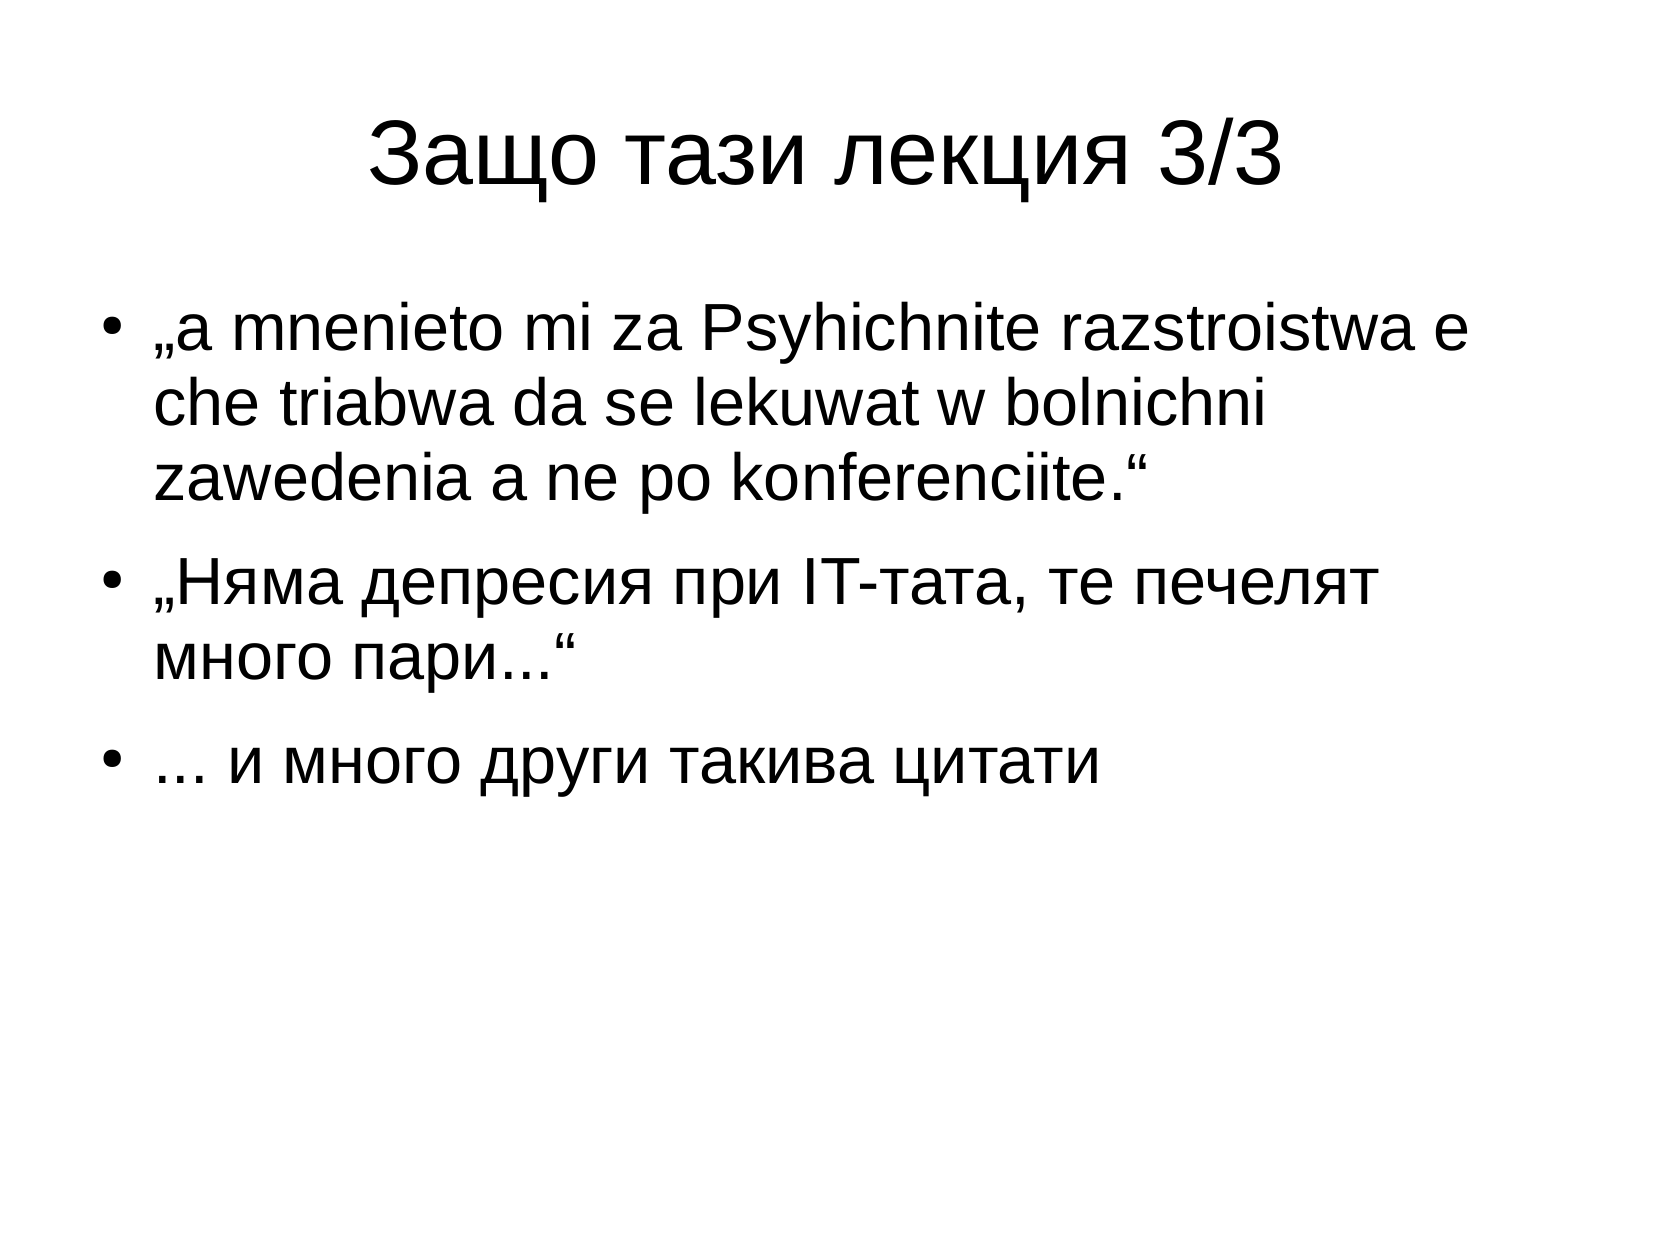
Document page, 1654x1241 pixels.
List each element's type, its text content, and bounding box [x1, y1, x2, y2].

list „a mnenieto mi za Psyhichnite razstroistwa e che triabwa da se lekuwat w bolnichni zawedenia a ne po konferenciite.“ „Няма депресия при IT-тата, те печелят много пари...“ ... и много други такива цитати [82, 290, 1538, 1010]
title Защо тази лекция 3/3 [82, 49, 1571, 257]
